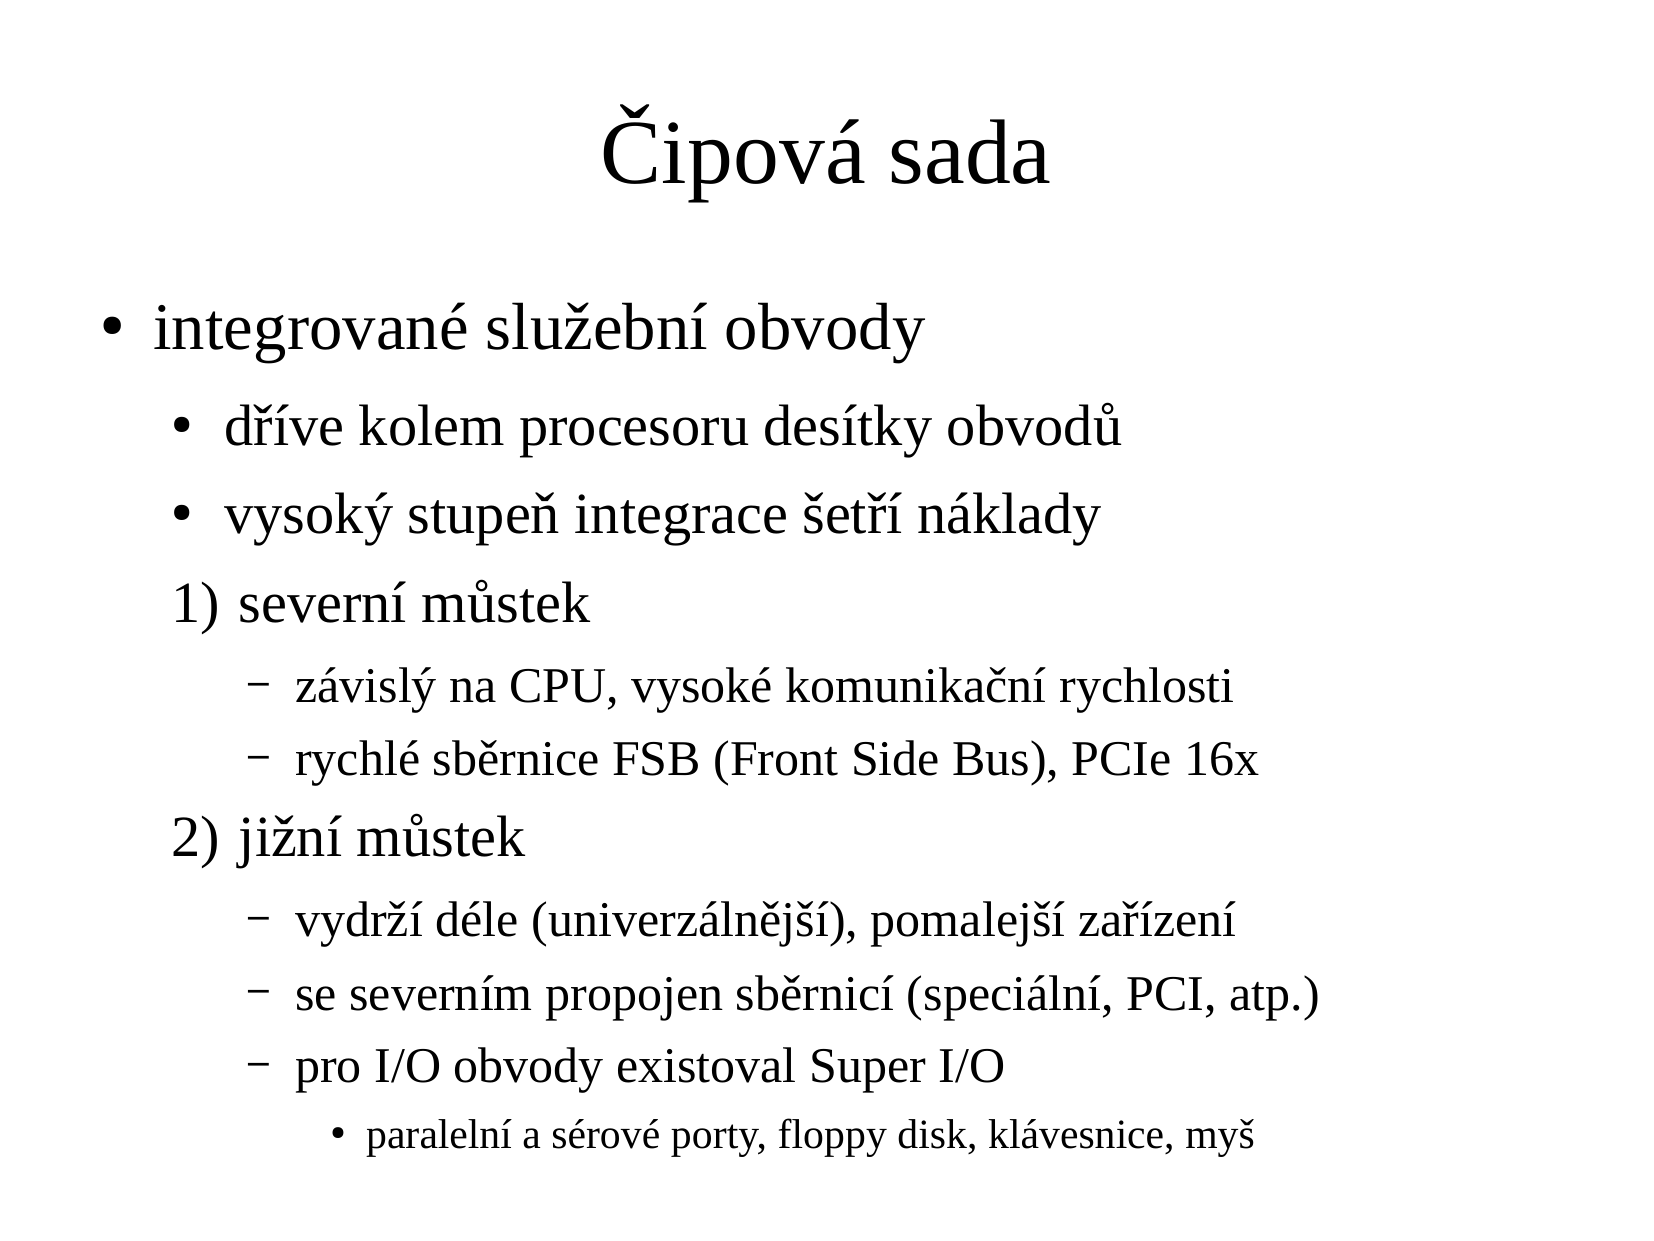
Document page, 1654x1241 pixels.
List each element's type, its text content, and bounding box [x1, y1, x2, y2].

title Čipová sada [82, 56, 1571, 250]
list integrované služební obvody dříve kolem procesoru desítky obvodů vysoký stupeň integrace šetří náklady severní můstek závislý na CPU, vysoké komunikační rychlosti rychlé sběrnice FSB (Front Side Bus), PCIe 16x jižní můstek vydrží déle (univerzálnější), pomalejší zařízení se severním propojen sběrnicí (speciální, PCI, atp.) pro I/O obvody existoval Super I/O paralelní a sérové porty, floppy disk, klávesnice, myš [82, 290, 1571, 1168]
